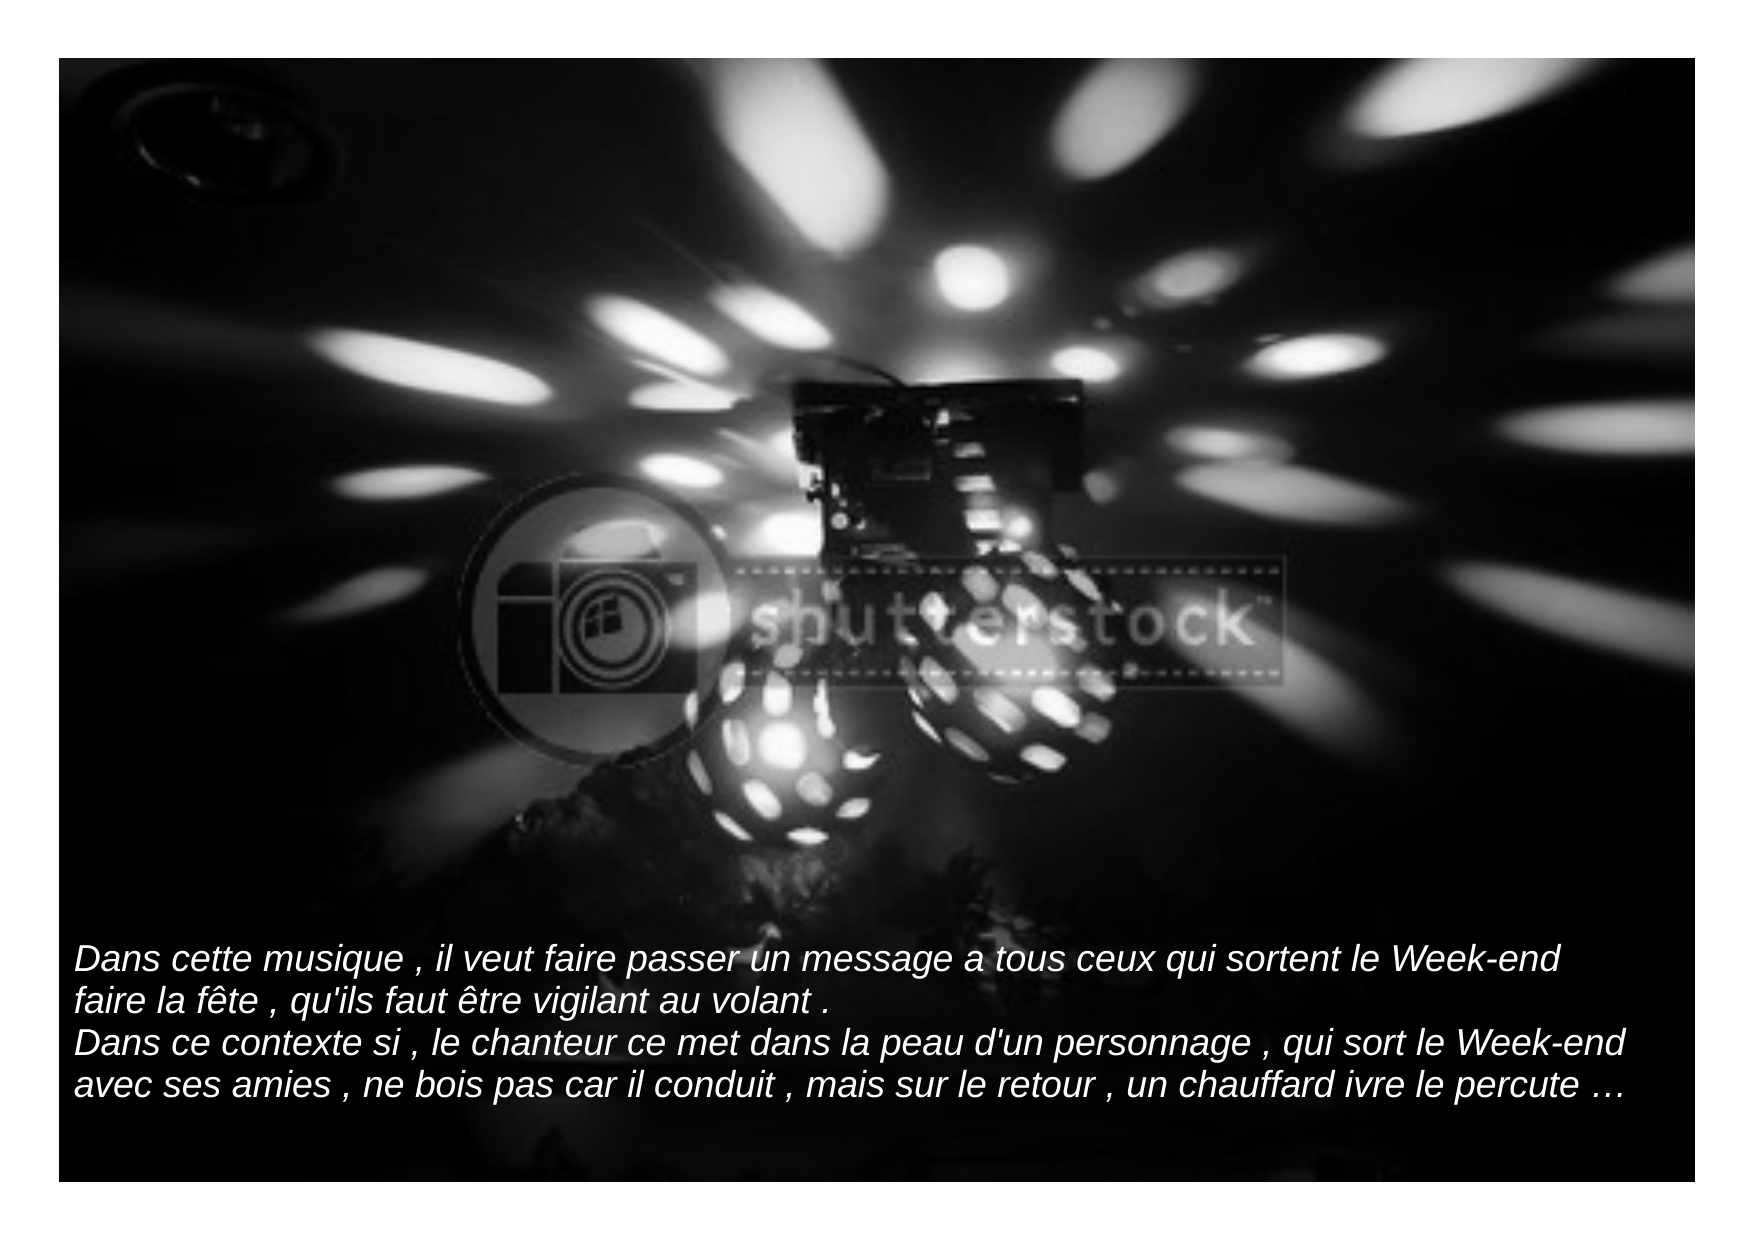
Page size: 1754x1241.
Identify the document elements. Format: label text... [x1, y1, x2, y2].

text_box Dans cette musique , il veut faire passer un message a tous ceux qui sortent le Week-end faire la fête , qu'ils faut être vigilant au volant . Dans ce contexte si , le chanteur ce met dans la peau d'un personnage , qui sort le Week-end avec ses amies , ne bois pas car il conduit , mais sur le retour , un chauffard ivre le percute … [59, 930, 1654, 1241]
picture [59, 58, 1695, 1182]
